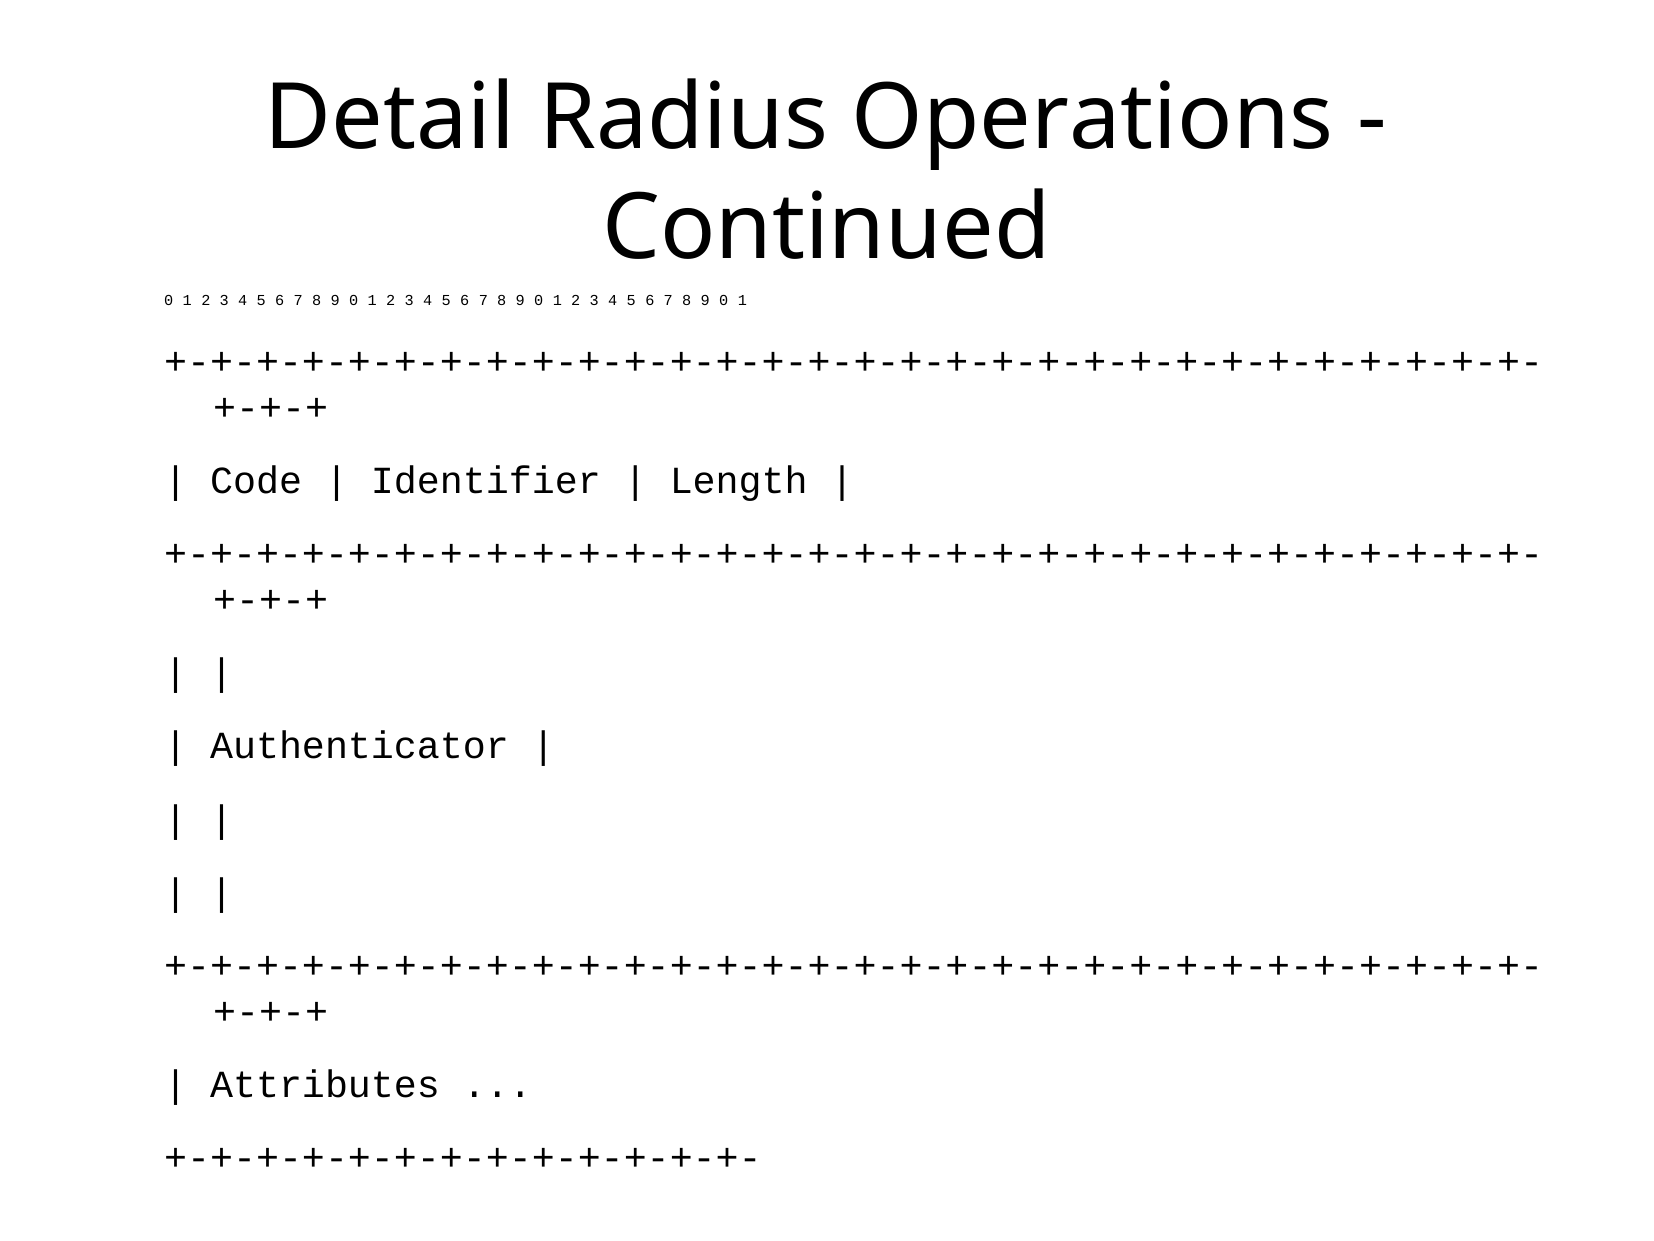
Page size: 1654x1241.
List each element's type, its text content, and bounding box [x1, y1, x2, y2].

title Detail Radius Operations - Continued [82, 56, 1571, 250]
list 0 1 2 3 4 5 6 7 8 9 0 1 2 3 4 5 6 7 8 9 0 1 2 3 4 5 6 7 8 9 0 1 +-+-+-+-+-+-+-+-+-+-+-+-+-+-+-+-+-+-+-+-+-+-+-+-+-+-+-+-+-+-+-+-+ | Code | Identifier | Length | +-+-+-+-+-+-+-+-+-+-+-+-+-+-+-+-+-+-+-+-+-+-+-+-+-+-+-+-+-+-+-+-+ | | | Authenticator | | | | | +-+-+-+-+-+-+-+-+-+-+-+-+-+-+-+-+-+-+-+-+-+-+-+-+-+-+-+-+-+-+-+-+ | Attributes ... +-+-+-+-+-+-+-+-+-+-+-+-+- [82, 290, 1571, 1186]
